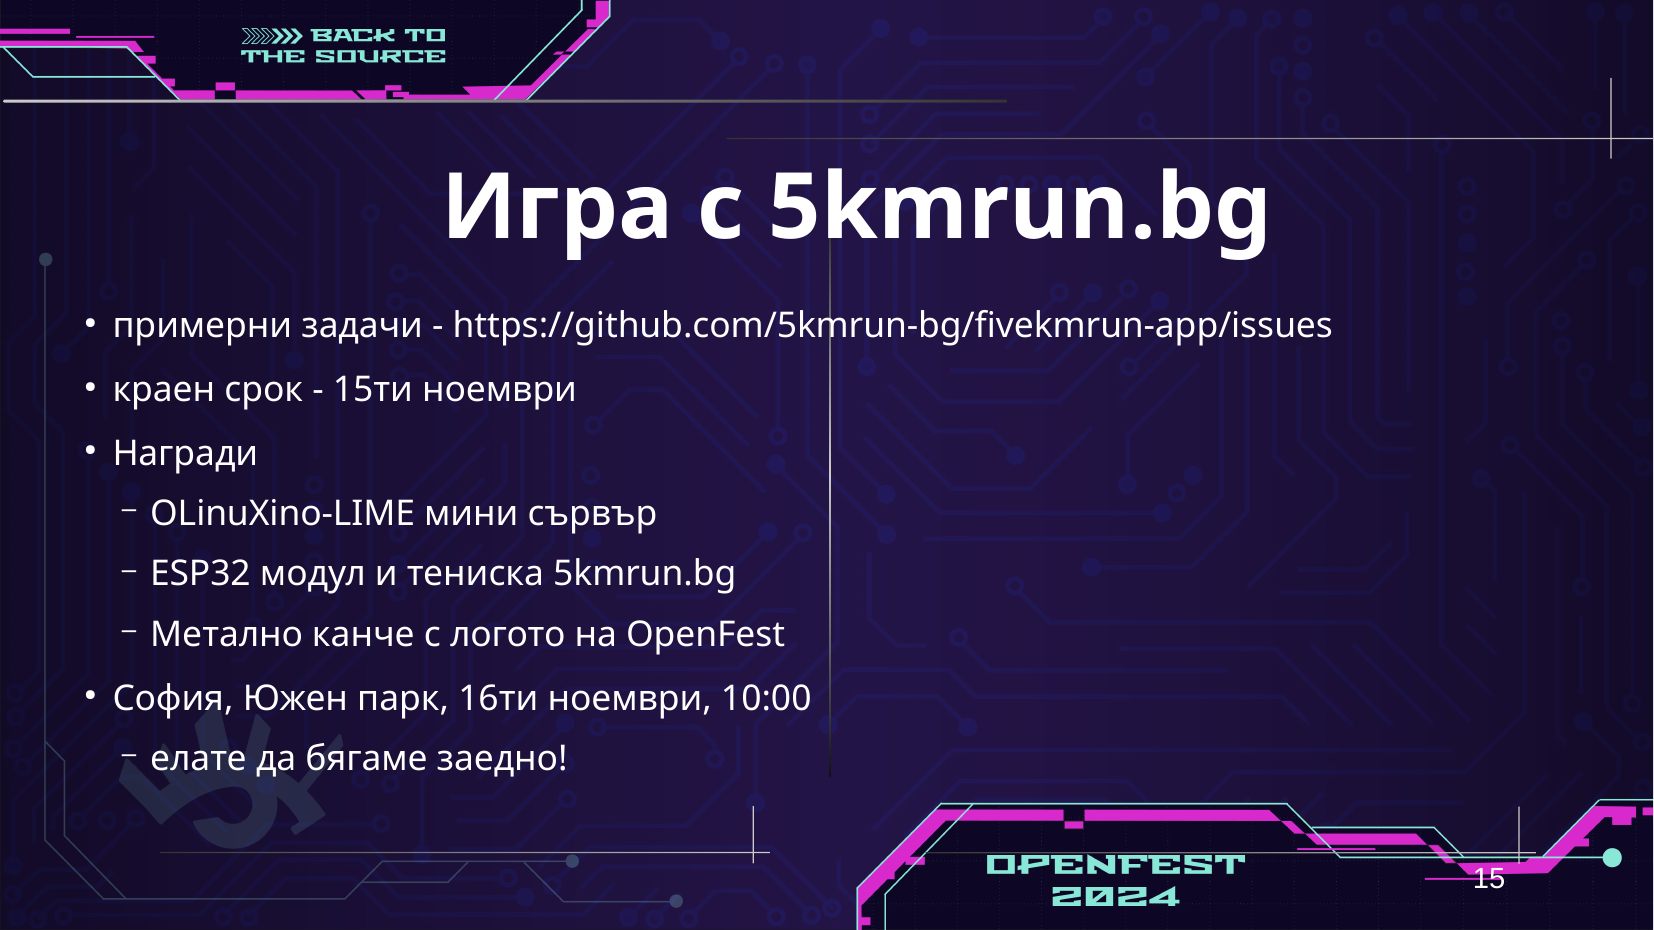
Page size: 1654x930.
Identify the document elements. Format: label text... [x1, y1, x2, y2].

picture [0, 0, 1654, 930]
title Игра с 5kmrun.bg [75, 138, 1640, 268]
list примерни задачи - https://github.com/5kmrun-bg/fivekmrun-app/issues краен срок - 15ти ноември Награди OLinuXino-LIME мини сървър ESP32 модул и тениска 5kmrun.bg Метално канче с логото на OpenFest София, Южен парк, 16ти ноември, 10:00 елате да бягаме заедно! [75, 300, 1640, 788]
